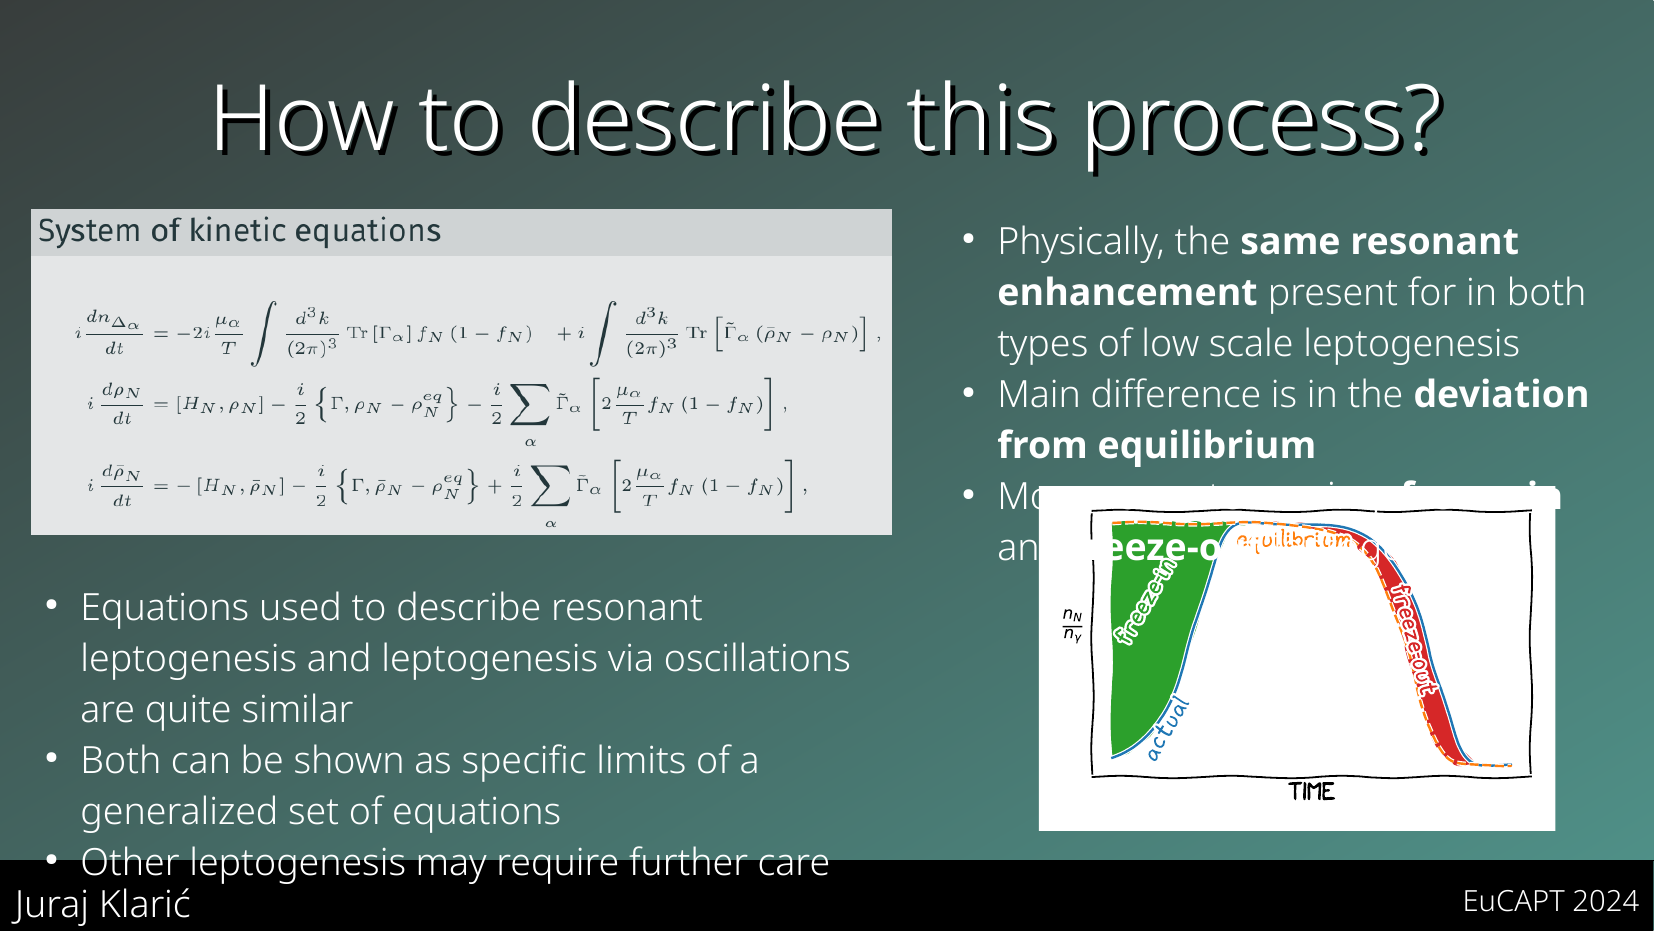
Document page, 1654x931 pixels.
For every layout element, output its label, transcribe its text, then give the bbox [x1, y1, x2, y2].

text_box [453, 865, 464, 874]
text_box [779, 865, 790, 874]
picture [31, 209, 892, 536]
text_box [324, 860, 336, 870]
text_box [258, 860, 272, 870]
text_box [140, 860, 147, 870]
text_box Juraj Klarić [0, 870, 350, 923]
text_box [202, 860, 221, 870]
text_box [148, 860, 160, 864]
text_box [302, 860, 314, 864]
text_box [602, 860, 614, 864]
text_box [273, 860, 279, 870]
text_box [345, 860, 357, 864]
text_box [280, 860, 293, 870]
text_box [169, 860, 192, 870]
text_box [115, 860, 124, 870]
text_box [813, 860, 825, 864]
text_box [473, 860, 482, 872]
title How to describe this process? [82, 37, 1571, 193]
text_box [194, 860, 201, 870]
text_box EuCAPT 2024 [1447, 872, 1654, 917]
text_box [85, 860, 104, 870]
text_box [0, 860, 84, 870]
text_box [302, 860, 322, 870]
picture [1038, 523, 1556, 831]
text_box [338, 860, 344, 870]
text_box [105, 860, 112, 870]
text_box [148, 860, 167, 870]
text_box [0, 860, 1654, 931]
text_box [645, 860, 657, 873]
text_box [223, 860, 236, 870]
text_box Equations used to describe resonant leptogenesis and leptogenesis via oscillations are quite similar Both can be shown as specific limits of a generalized set of equations Other leptogenesis may require further care [30, 573, 919, 793]
text_box [238, 860, 244, 870]
text_box [558, 860, 570, 873]
text_box [535, 860, 548, 874]
text_box [202, 860, 214, 864]
text_box [514, 860, 526, 864]
text_box [247, 860, 257, 870]
text_box [716, 860, 728, 864]
text_box [126, 860, 138, 870]
text_box Physically, the same resonant enhancement present for in both types of low scale leptogenesis Main difference is in the deviation from equilibrium More accurate naming: freeze-in and freeze-out leptogenesis [947, 207, 1617, 523]
text_box [295, 860, 301, 870]
